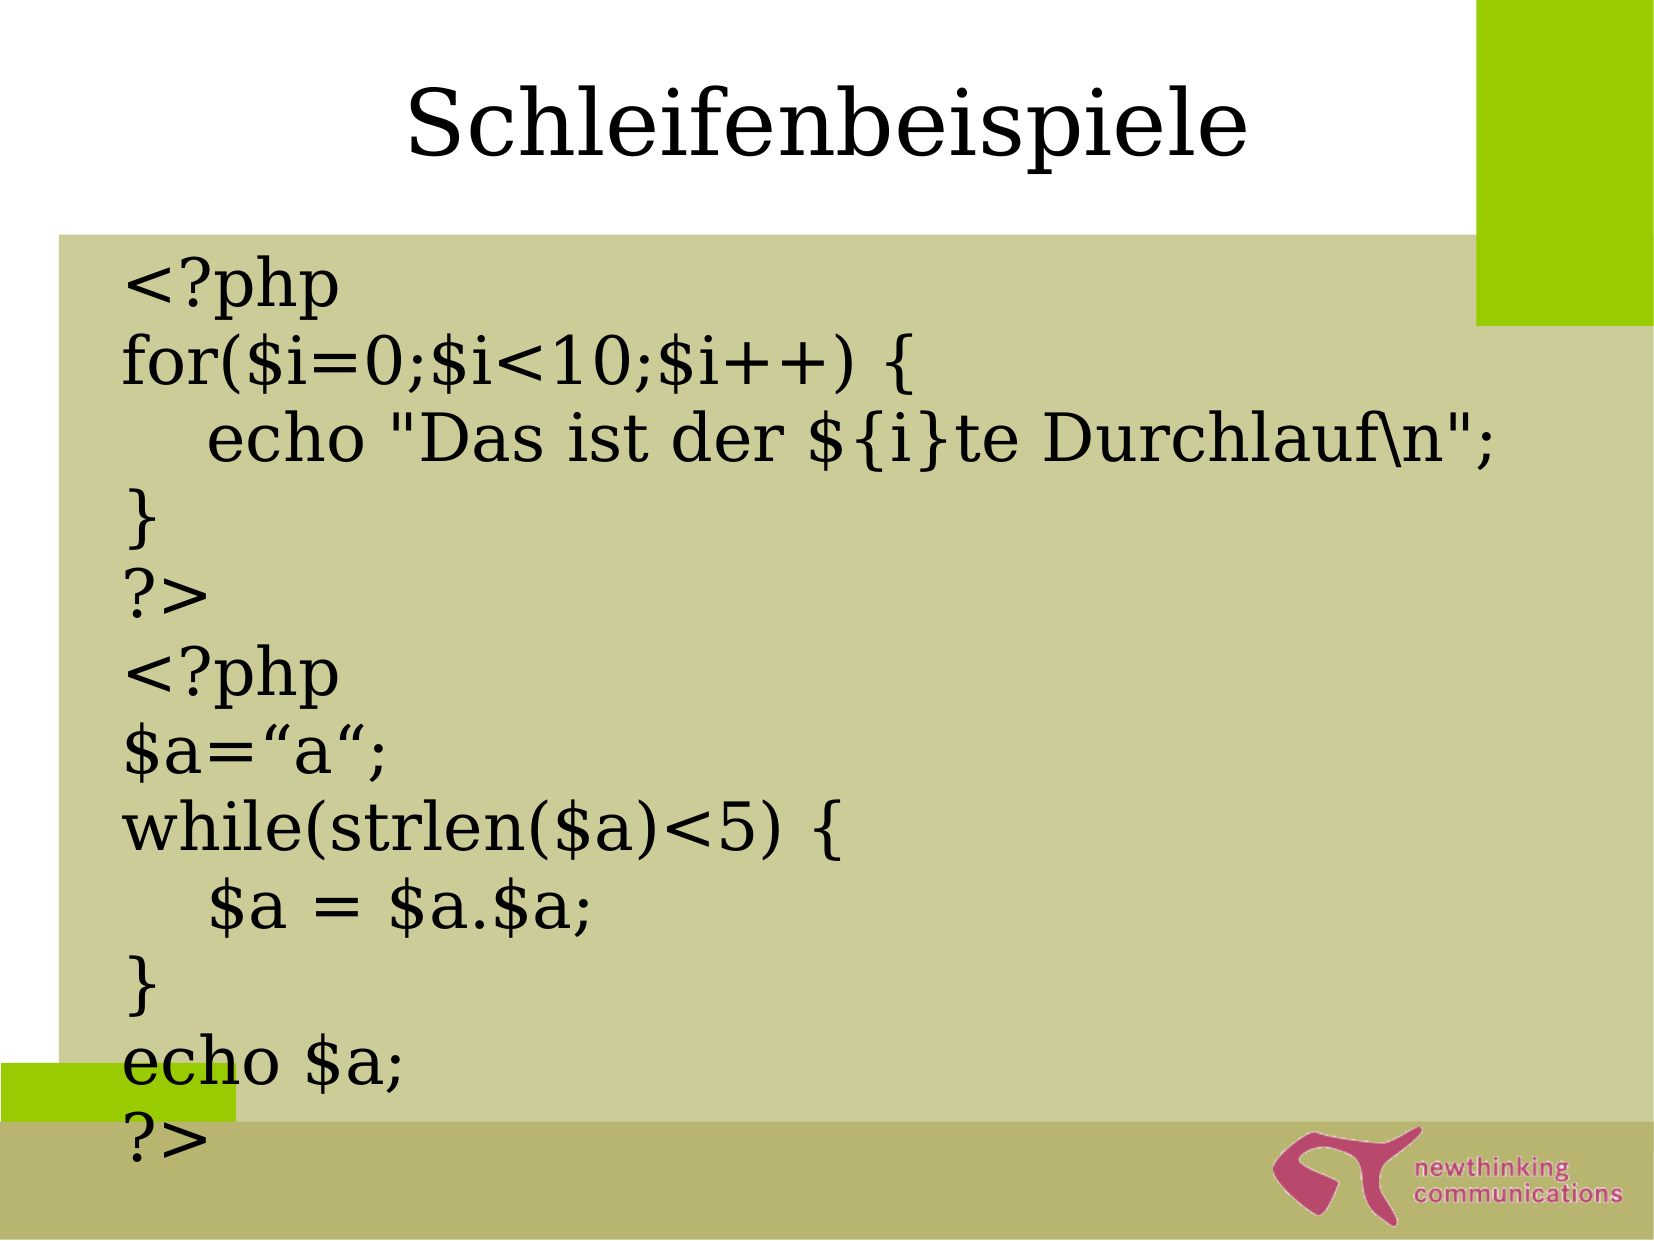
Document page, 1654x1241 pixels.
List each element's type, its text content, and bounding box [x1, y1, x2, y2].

subtitle <?php for($i=0;$i<10;$i++) { echo "Das ist der ${i}te Durchlauf\n"; } ?> <?php $a=“a“; while(strlen($a)<5) { $a = $a.$a; } echo $a; ?> [121, 244, 1534, 1178]
picture [1273, 1127, 1641, 1241]
title Schleifenbeispiele [121, 20, 1534, 228]
